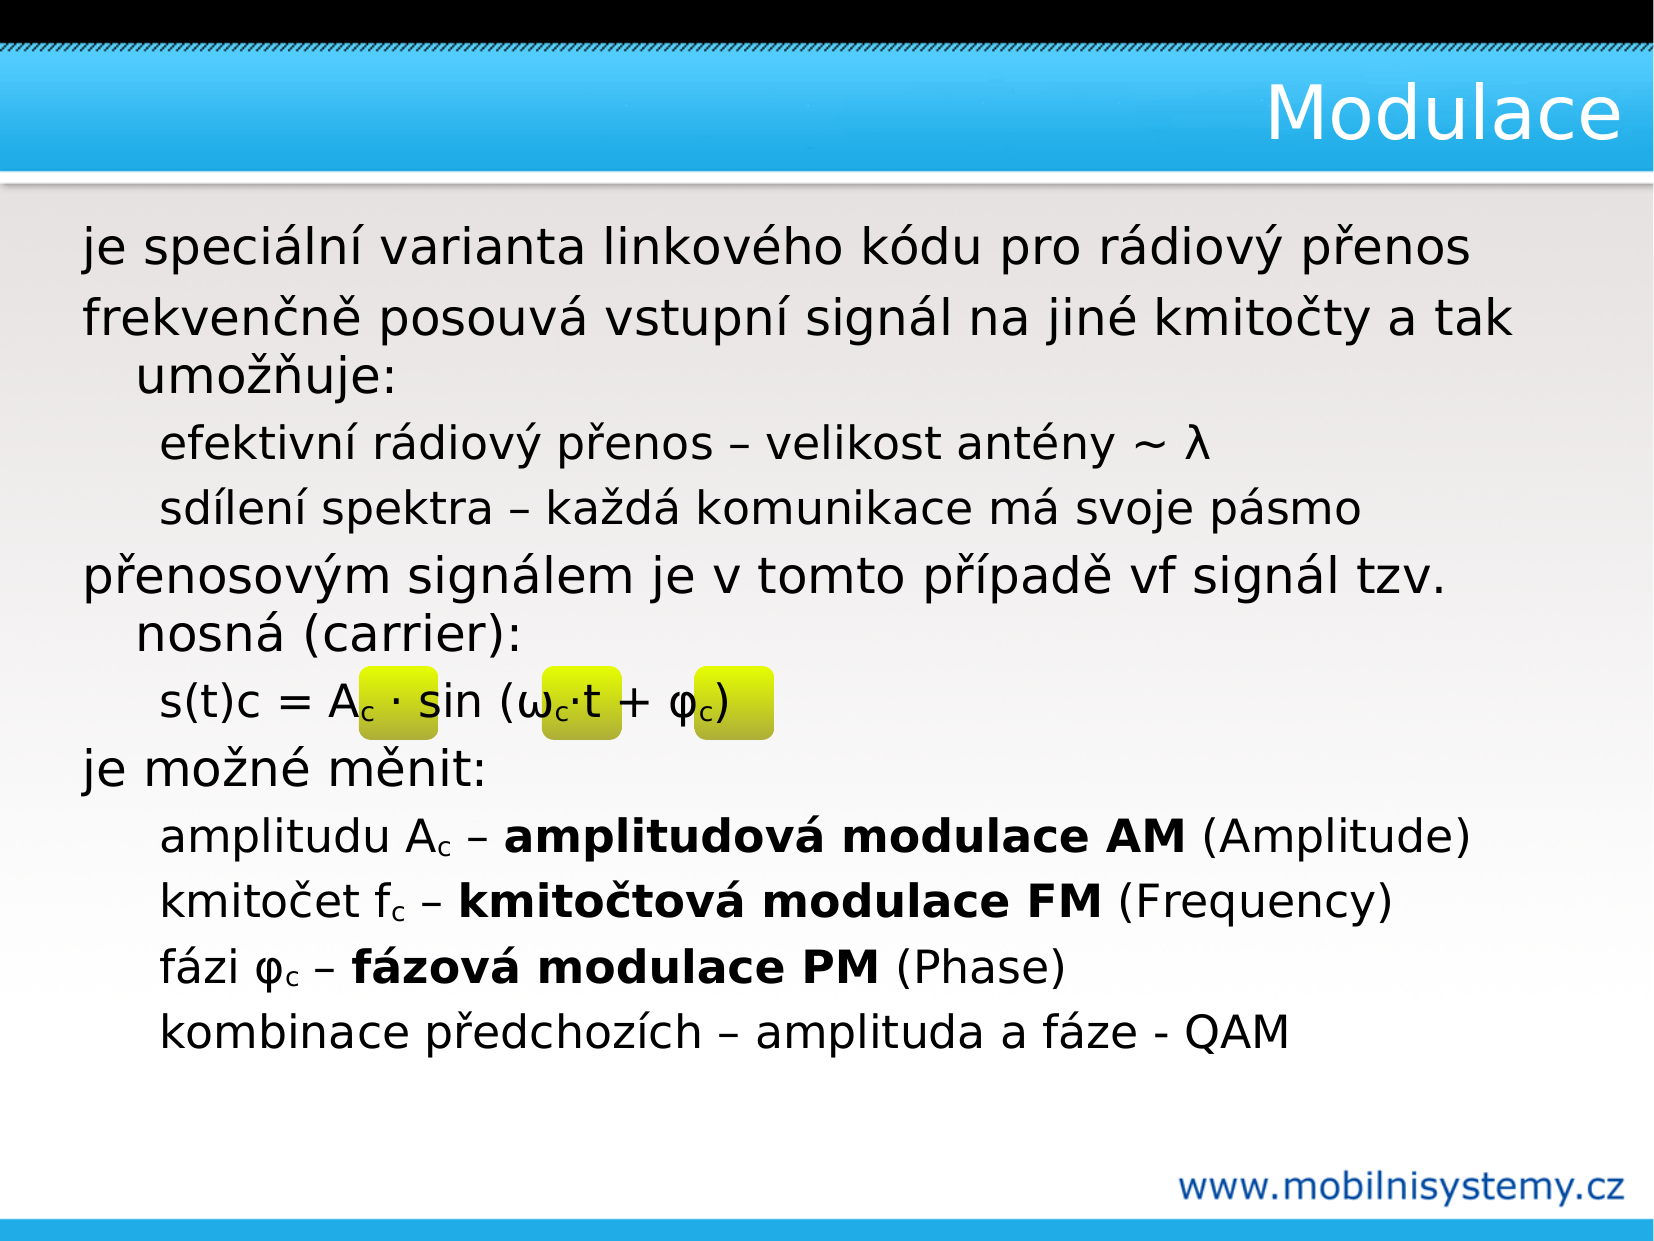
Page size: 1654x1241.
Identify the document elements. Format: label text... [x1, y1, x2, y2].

title Modulace [29, 49, 1625, 178]
list je speciální varianta linkového kódu pro rádiový přenos frekvenčně posouvá vstupní signál na jiné kmitočty a tak umožňuje: efektivní rádiový přenos – velikost antény ~ λ sdílení spektra – každá komunikace má svoje pásmo přenosovým signálem je v tomto případě vf signál tzv. nosná (carrier): s(t)c = Ac · sin (ωc·t + φc) je možné měnit: amplitudu Ac – amplitudová modulace AM (Amplitude) kmitočet fc – kmitočtová modulace FM (Frequency) fázi φc – fázová modulace PM (Phase) kombinace předchozích – amplituda a fáze - QAM [64, 218, 1565, 1118]
picture [0, 0, 1654, 1241]
